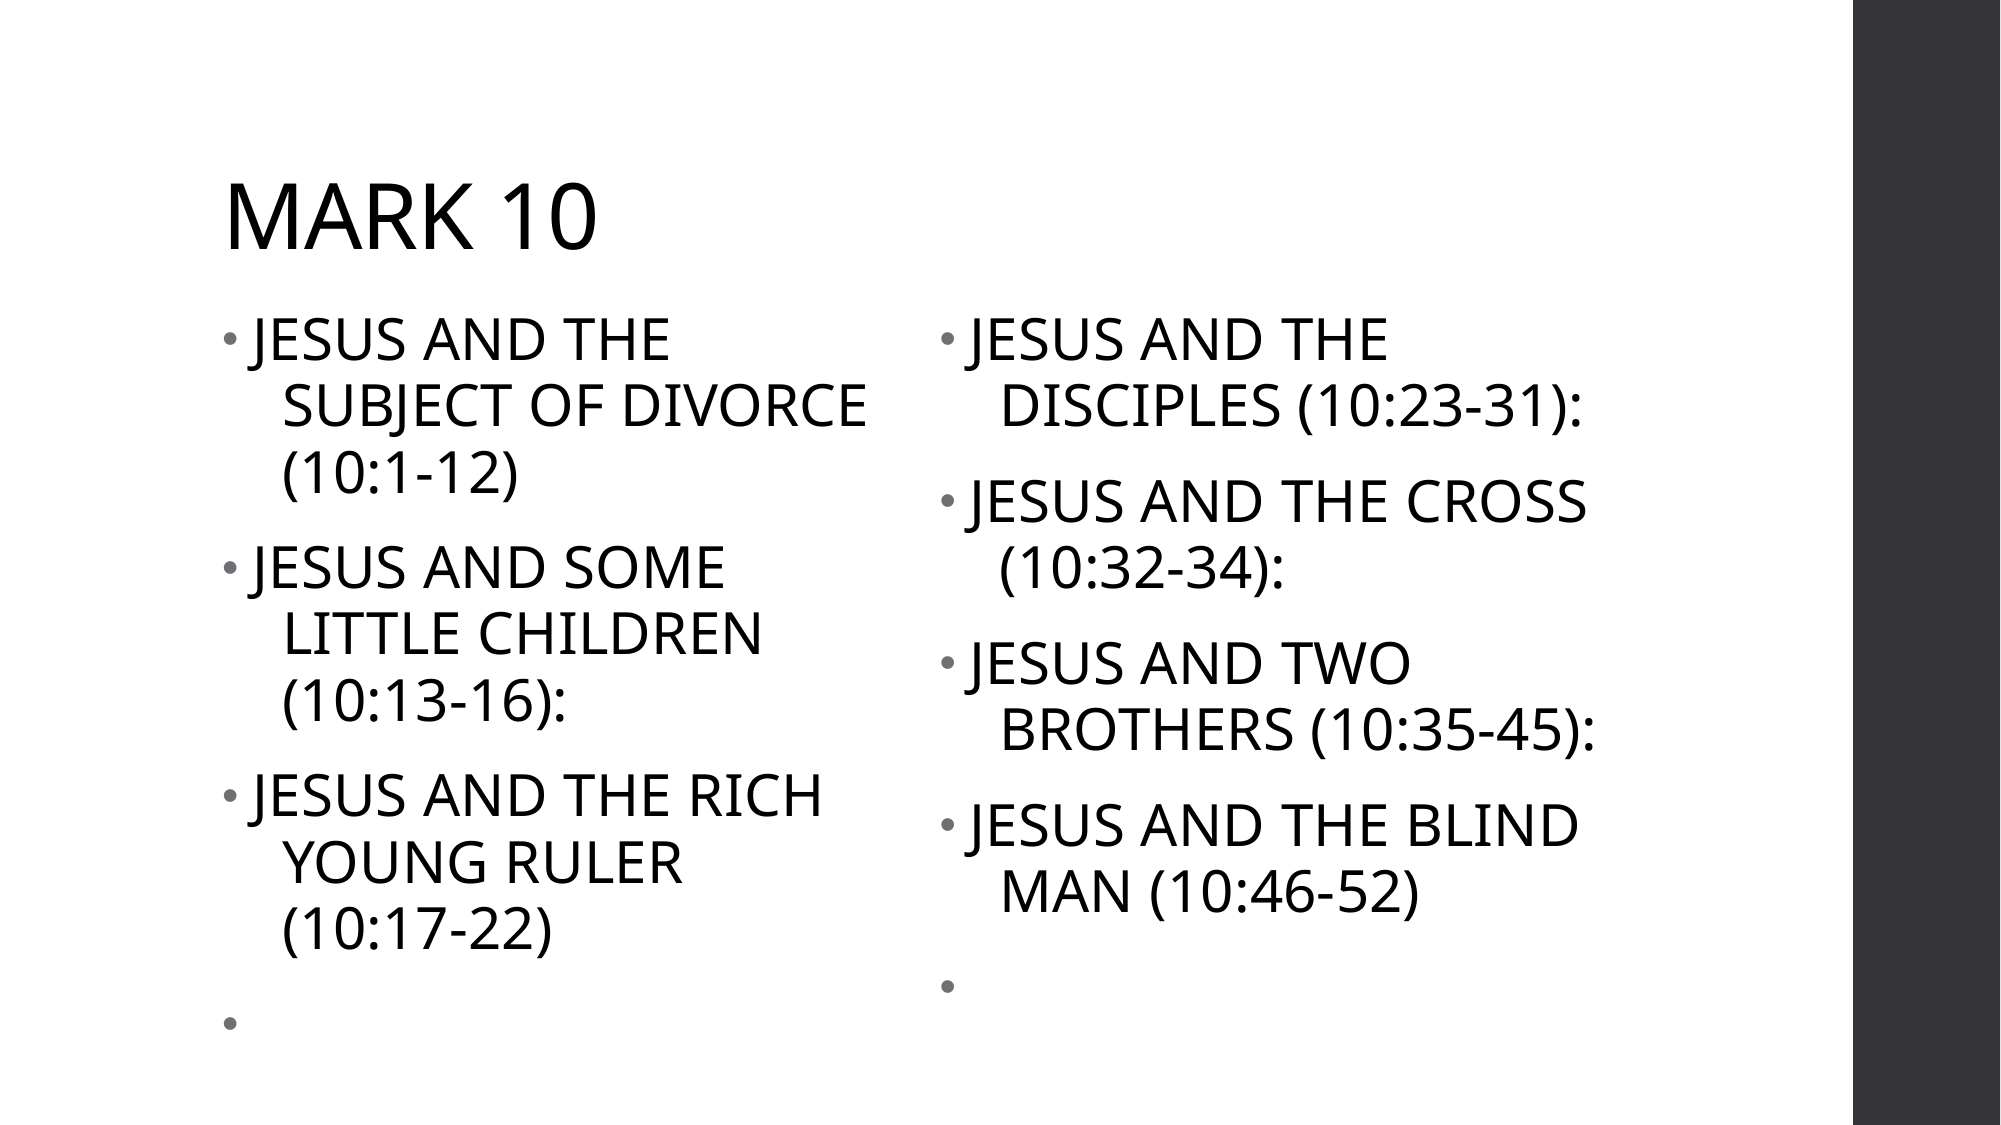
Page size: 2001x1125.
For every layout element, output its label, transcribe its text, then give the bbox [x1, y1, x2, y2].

list JESUS AND THE SUBJECT OF DIVORCE (10:1-12) JESUS AND SOME LITTLE CHILDREN (10:13-16): JESUS AND THE RICH YOUNG RULER (10:17-22) [207, 299, 900, 1014]
list JESUS AND THE DISCIPLES (10:23-31): JESUS AND THE CROSS (10:32-34): JESUS AND TWO BROTHERS (10:35-45): JESUS AND THE BLIND MAN (10:46-52) [924, 299, 1617, 1014]
title MARK 10 [206, 60, 1797, 278]
